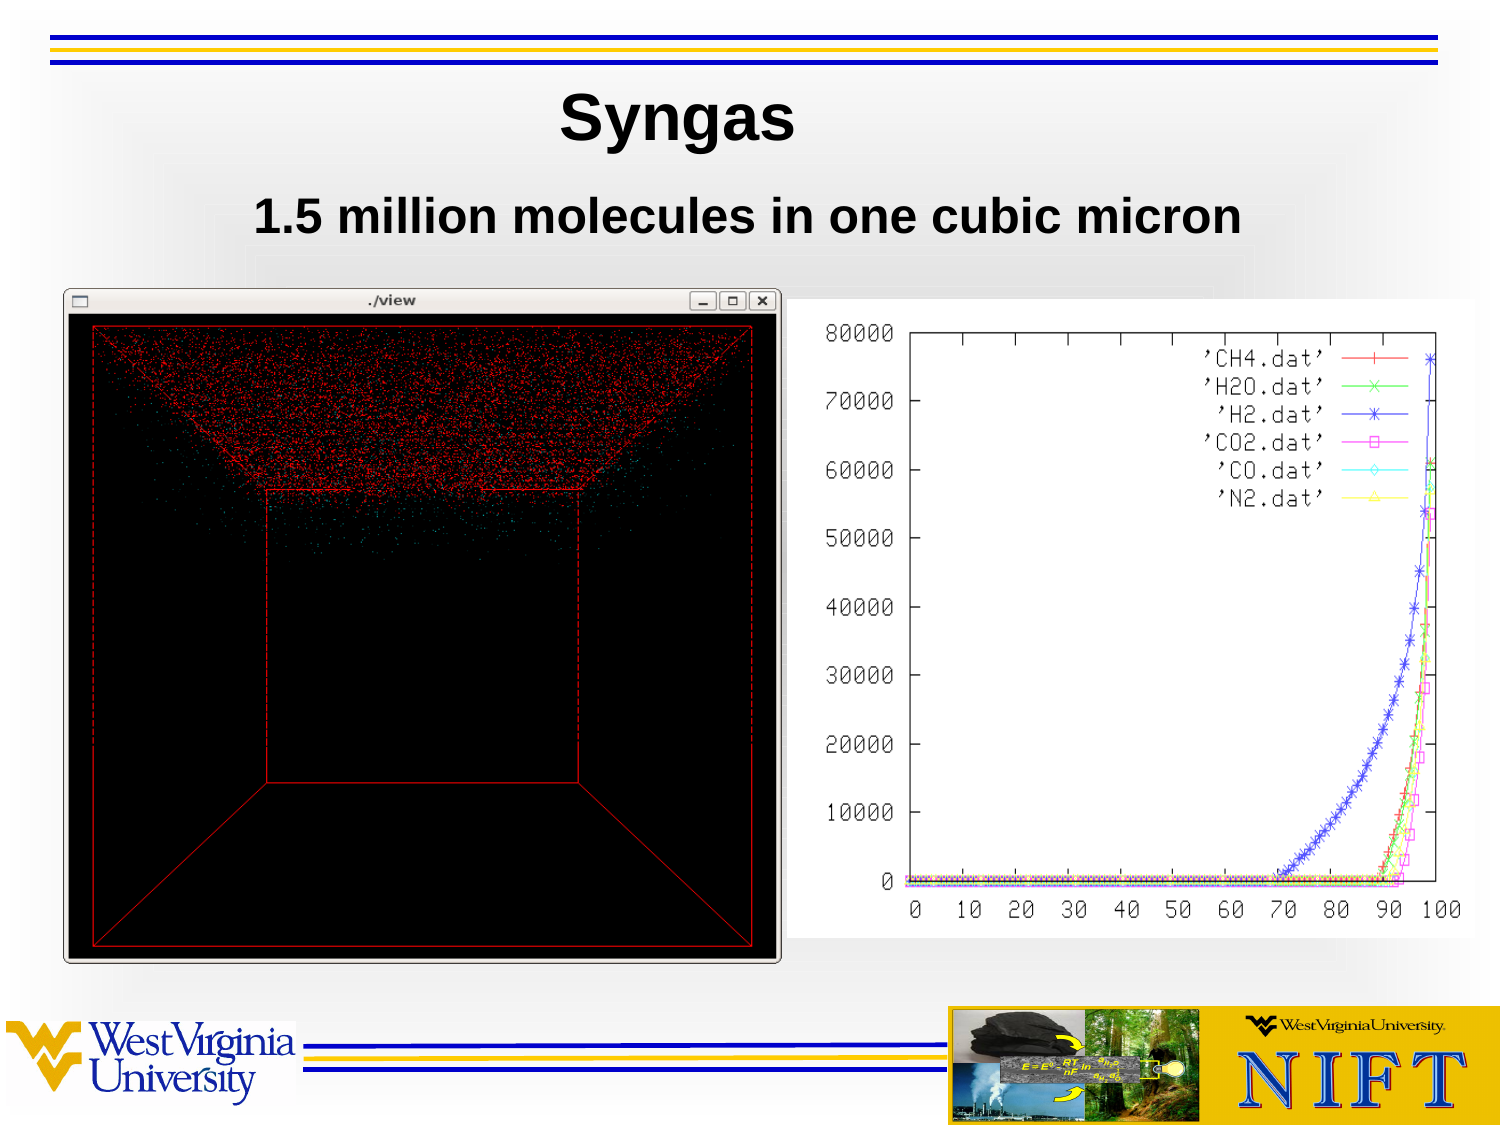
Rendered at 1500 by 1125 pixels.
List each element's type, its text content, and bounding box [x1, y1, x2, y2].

title Syngas [340, 56, 1016, 178]
text_box 1.5 million molecules in one cubic micron [238, 180, 1272, 252]
picture [948, 1006, 1500, 1125]
picture [787, 299, 1475, 938]
picture [63, 288, 782, 964]
